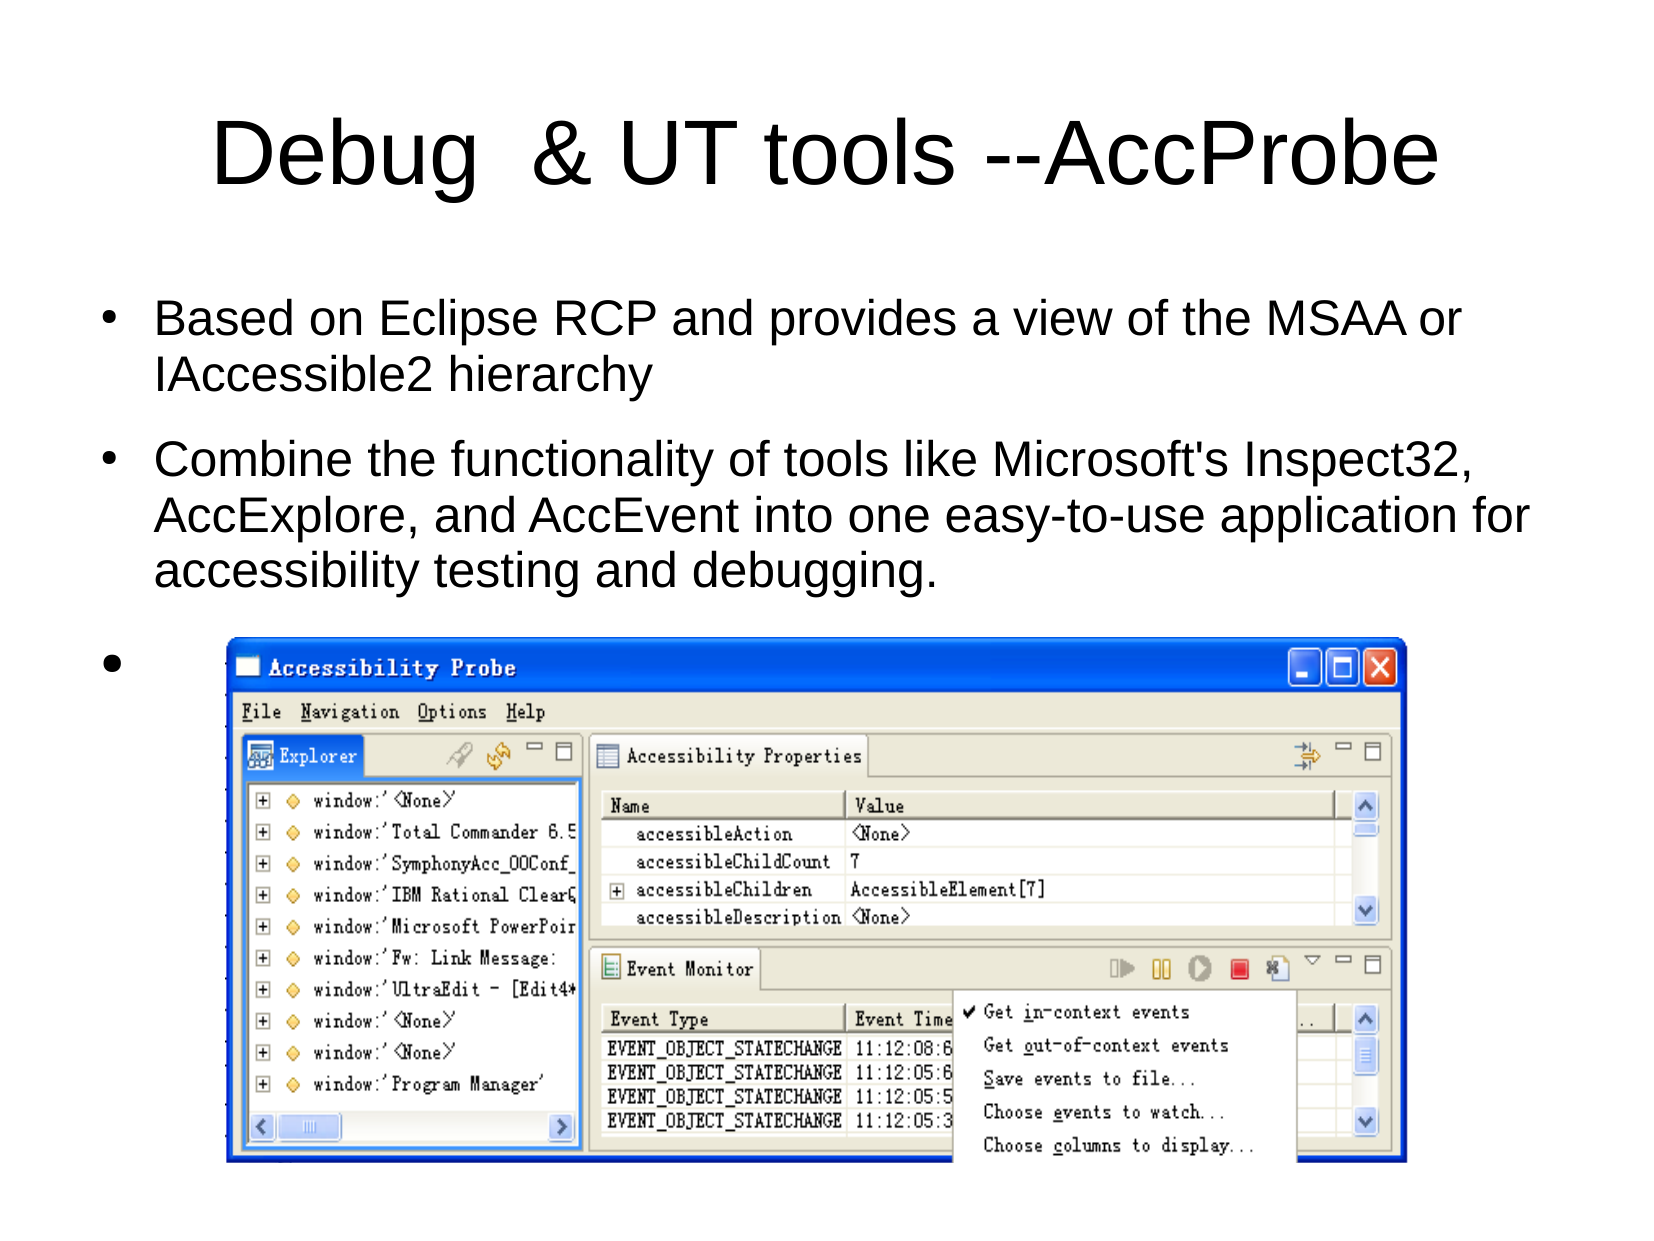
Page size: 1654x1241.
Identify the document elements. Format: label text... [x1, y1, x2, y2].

title Debug & UT tools --AccProbe [82, 49, 1571, 257]
list Based on Eclipse RCP and provides a view of the MSAA or IAccessible2 hierarchy Combine the functionality of tools like Microsoft's Inspect32, AccExplore, and AccEvent into one easy-to-use application for accessibility testing and debugging. [82, 290, 1571, 1094]
picture [225, 637, 1409, 1163]
